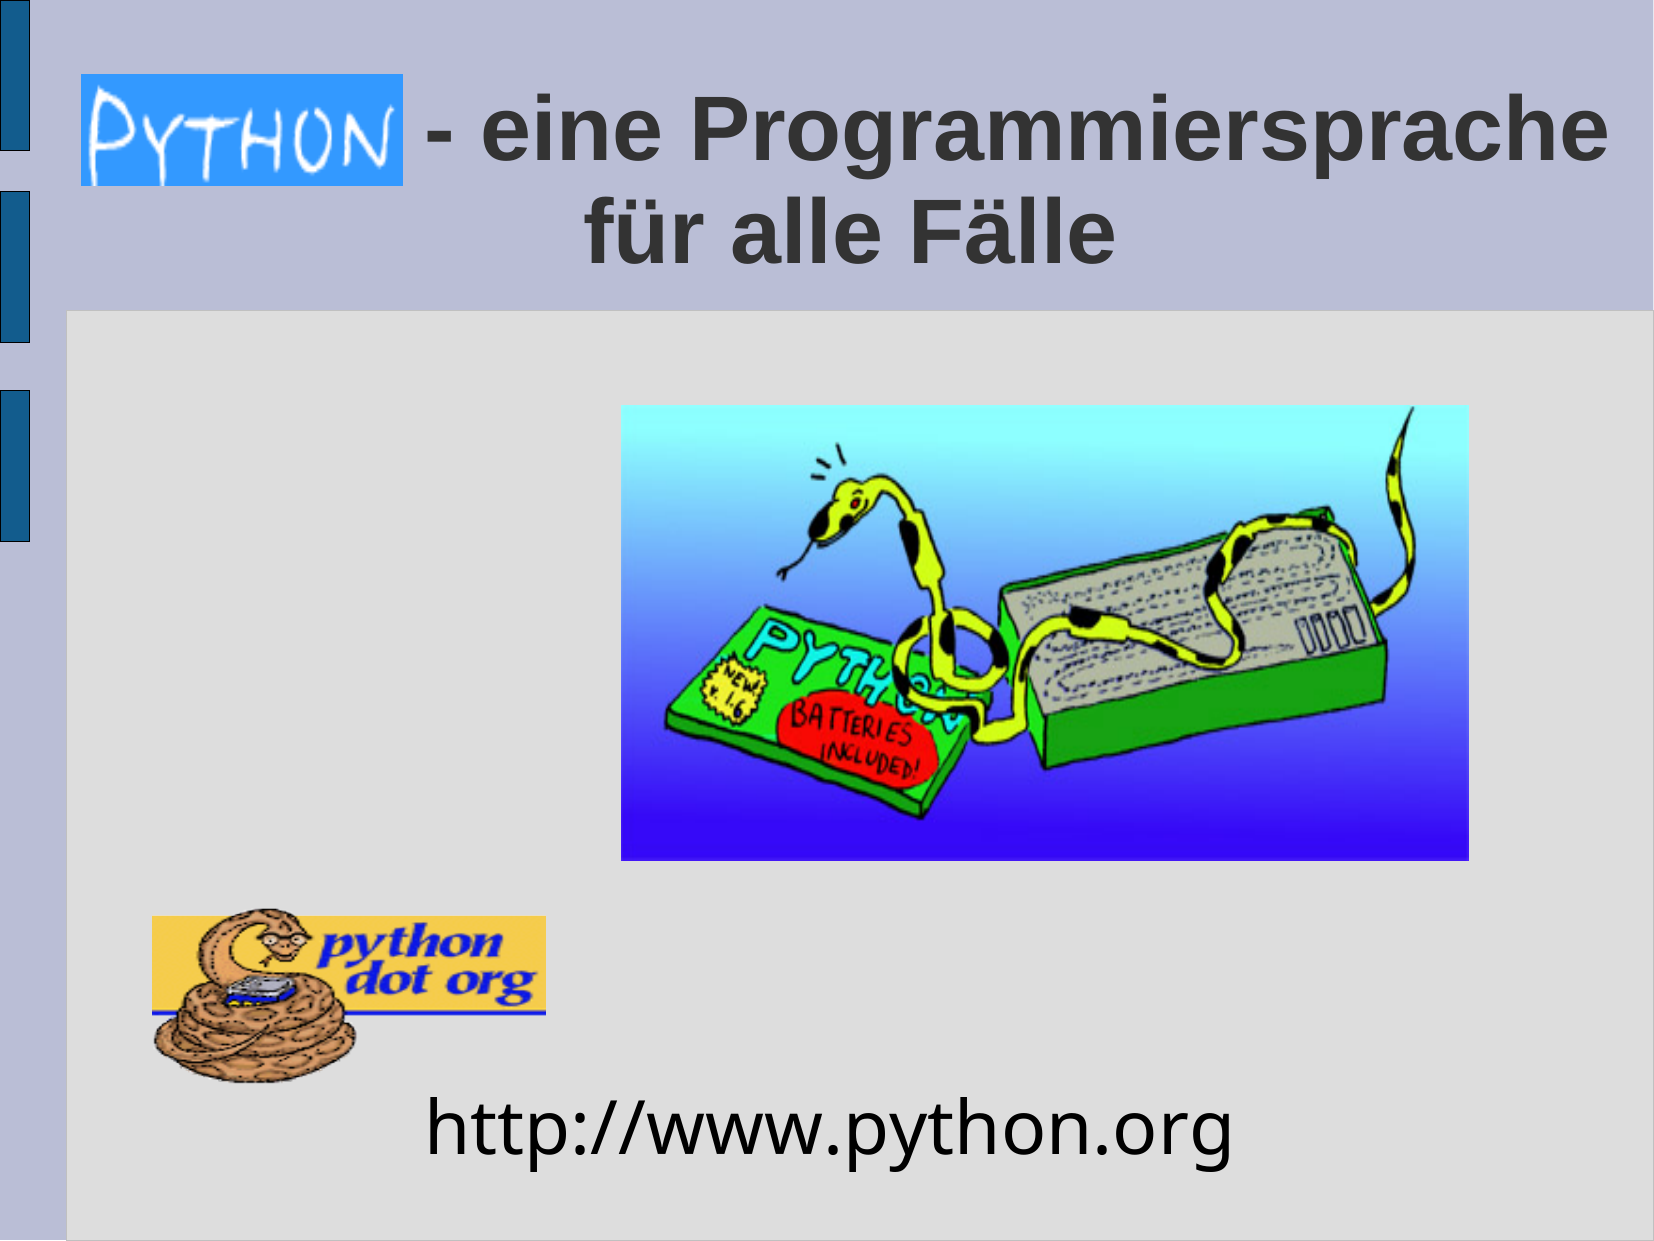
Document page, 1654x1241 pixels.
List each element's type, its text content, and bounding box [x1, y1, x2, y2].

picture [81, 74, 403, 187]
title Python - eine Programmiersprache für alle Fälle [86, 62, 1615, 299]
text_box http://www.python.org [424, 1073, 1384, 1180]
picture [621, 405, 1469, 861]
picture [152, 907, 546, 1086]
